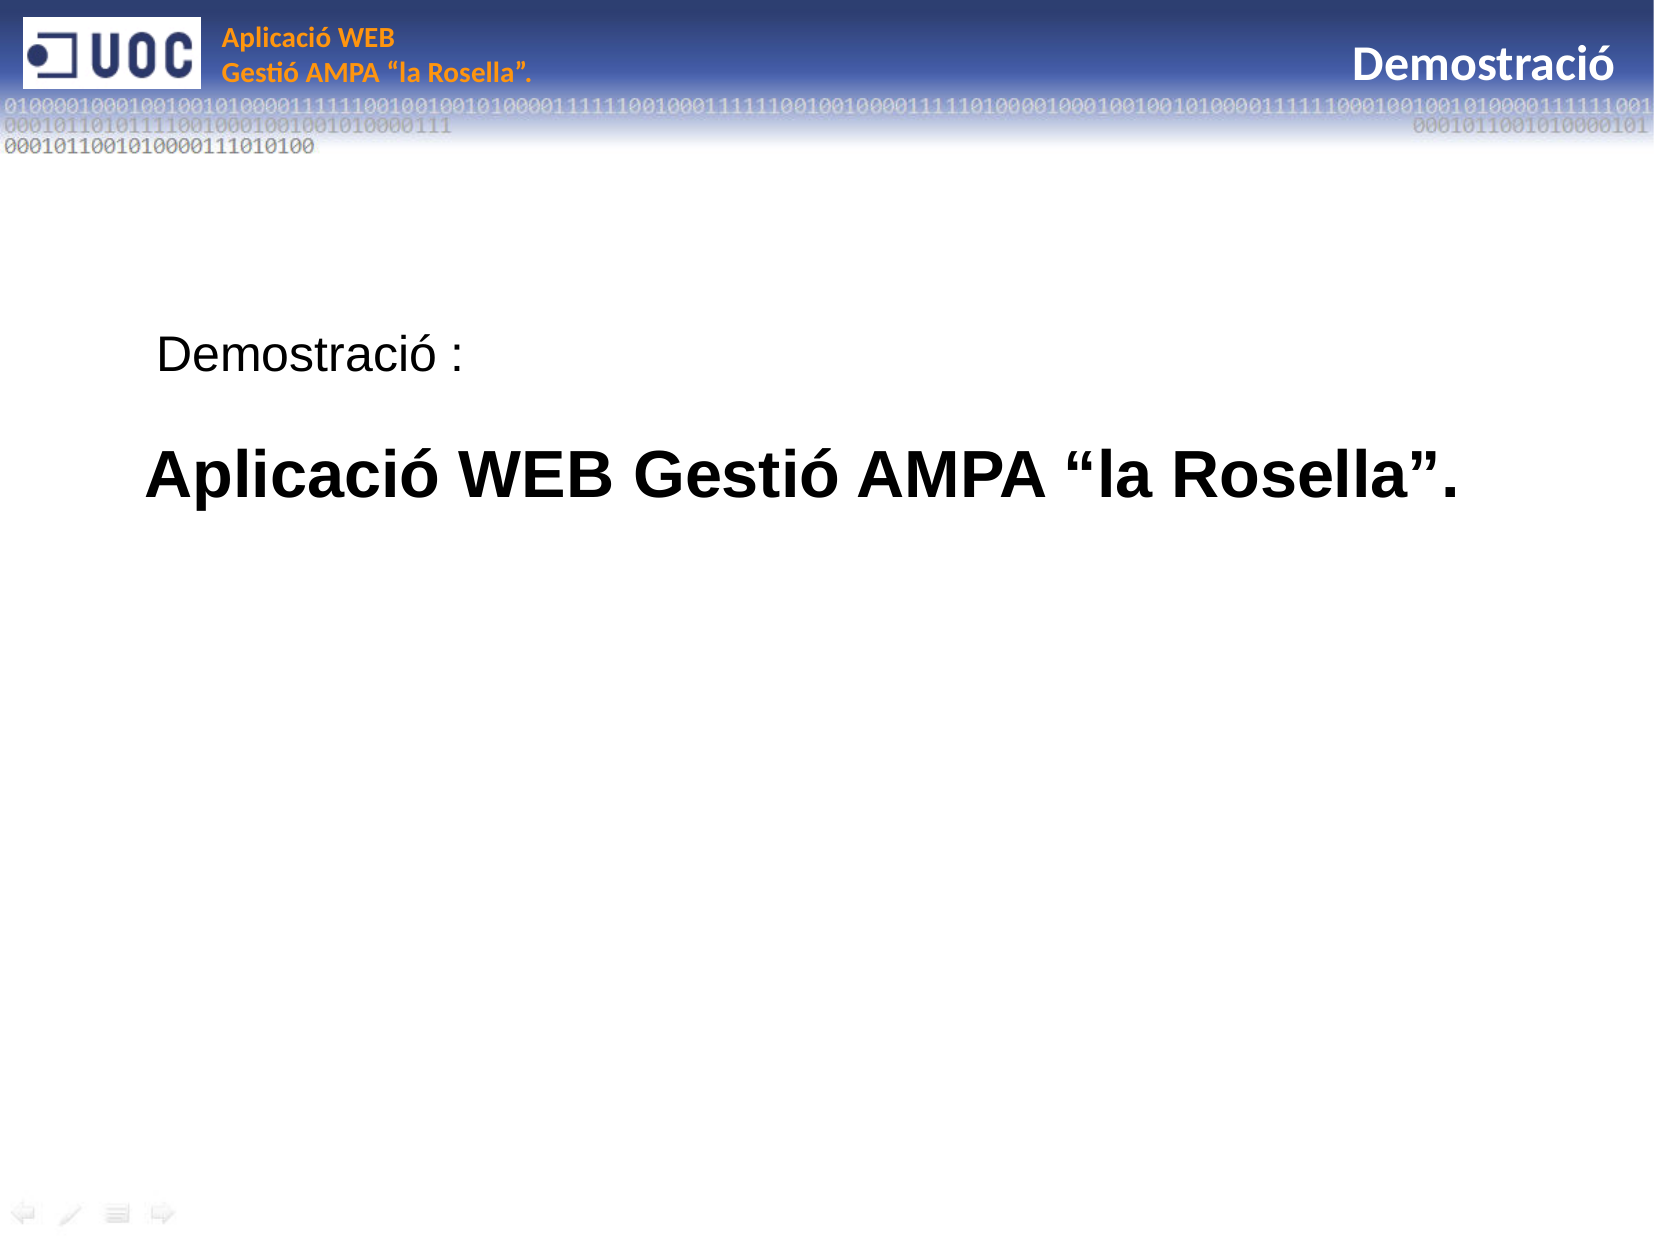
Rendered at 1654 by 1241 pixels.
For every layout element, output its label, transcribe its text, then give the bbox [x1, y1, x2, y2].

text_box Aplicació WEB Gestió AMPA “la Rosella”. [206, 12, 709, 95]
picture [0, 0, 1654, 1241]
text_box Demostració : [106, 318, 1548, 418]
text_box Aplicació WEB Gestió AMPA “la Rosella”. [129, 430, 1501, 520]
text_box Demostració [791, 23, 1642, 99]
